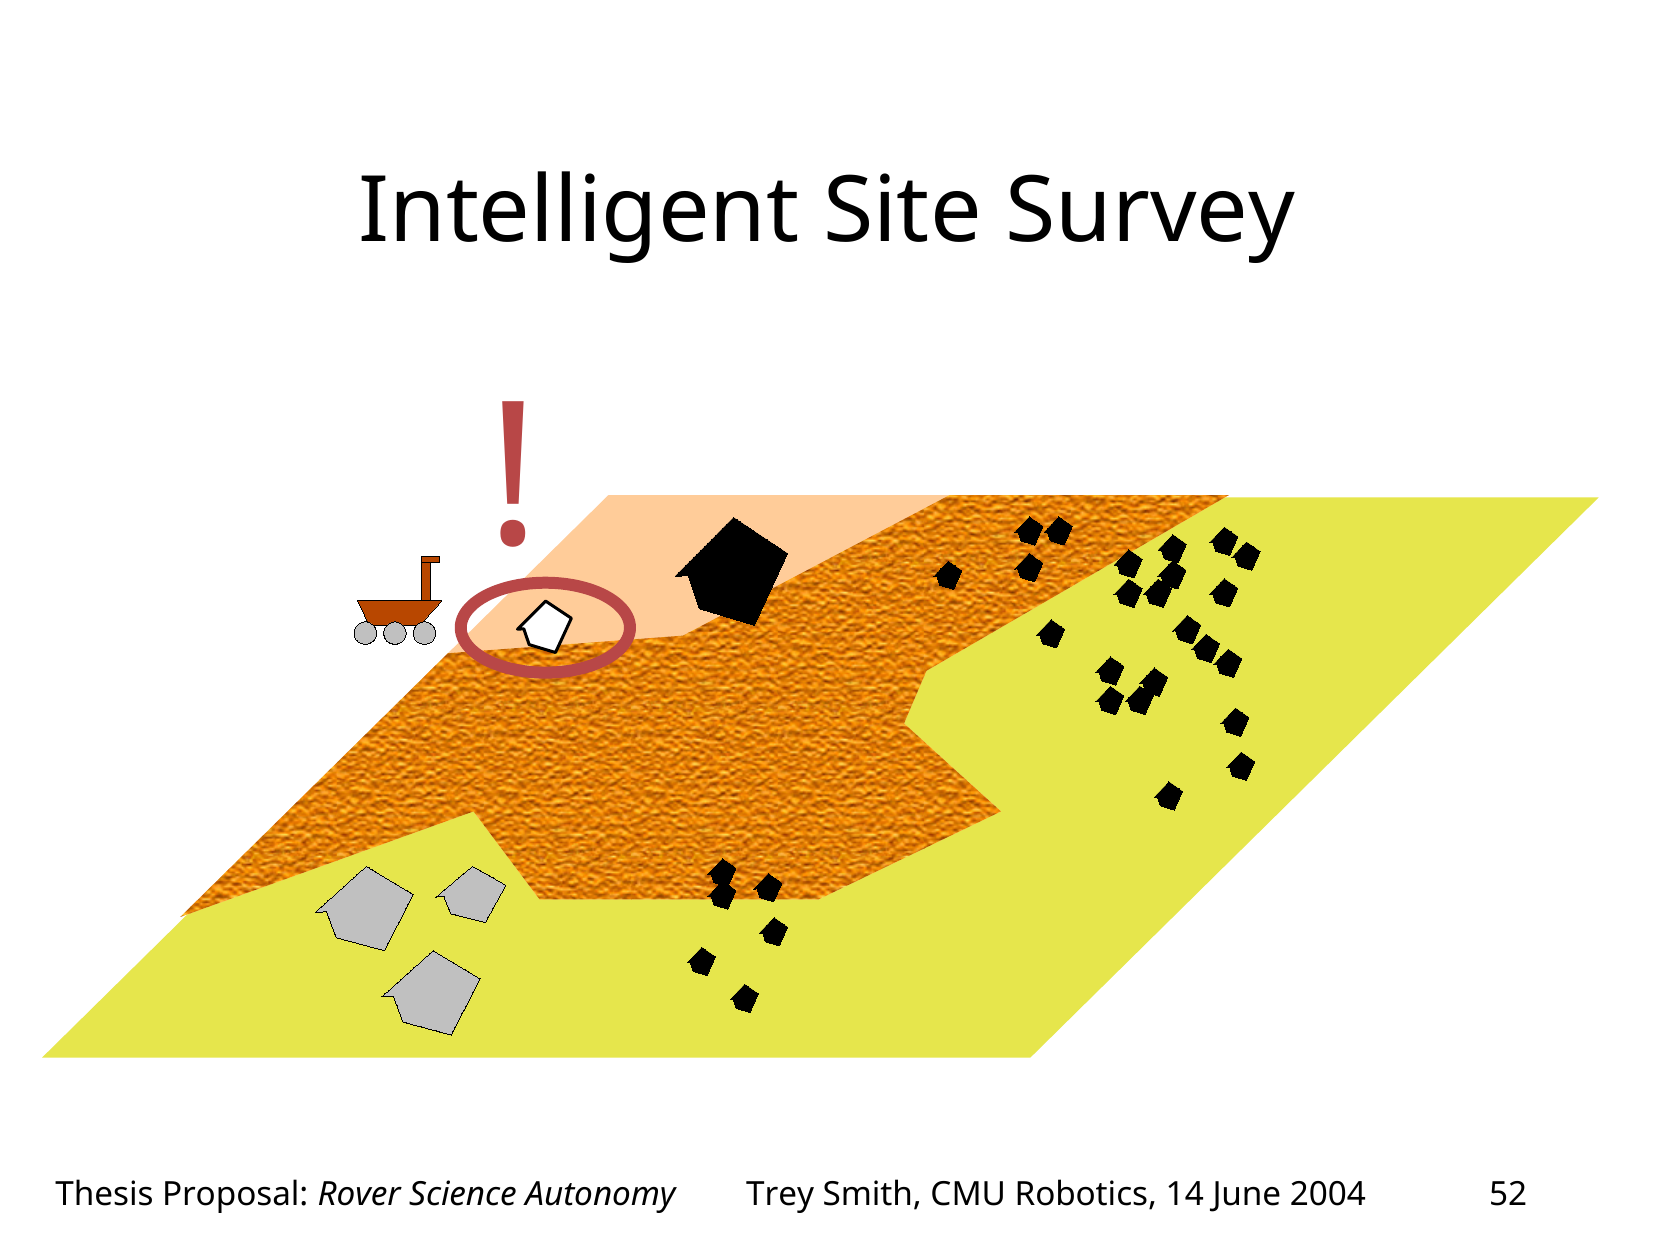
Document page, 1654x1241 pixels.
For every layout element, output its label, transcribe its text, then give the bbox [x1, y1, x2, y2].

text_box [42, 495, 1599, 1058]
text_box [354, 556, 442, 645]
text_box [468, 589, 623, 666]
text_box ! [486, 330, 555, 571]
title Intelligent Site Survey [121, 102, 1534, 311]
